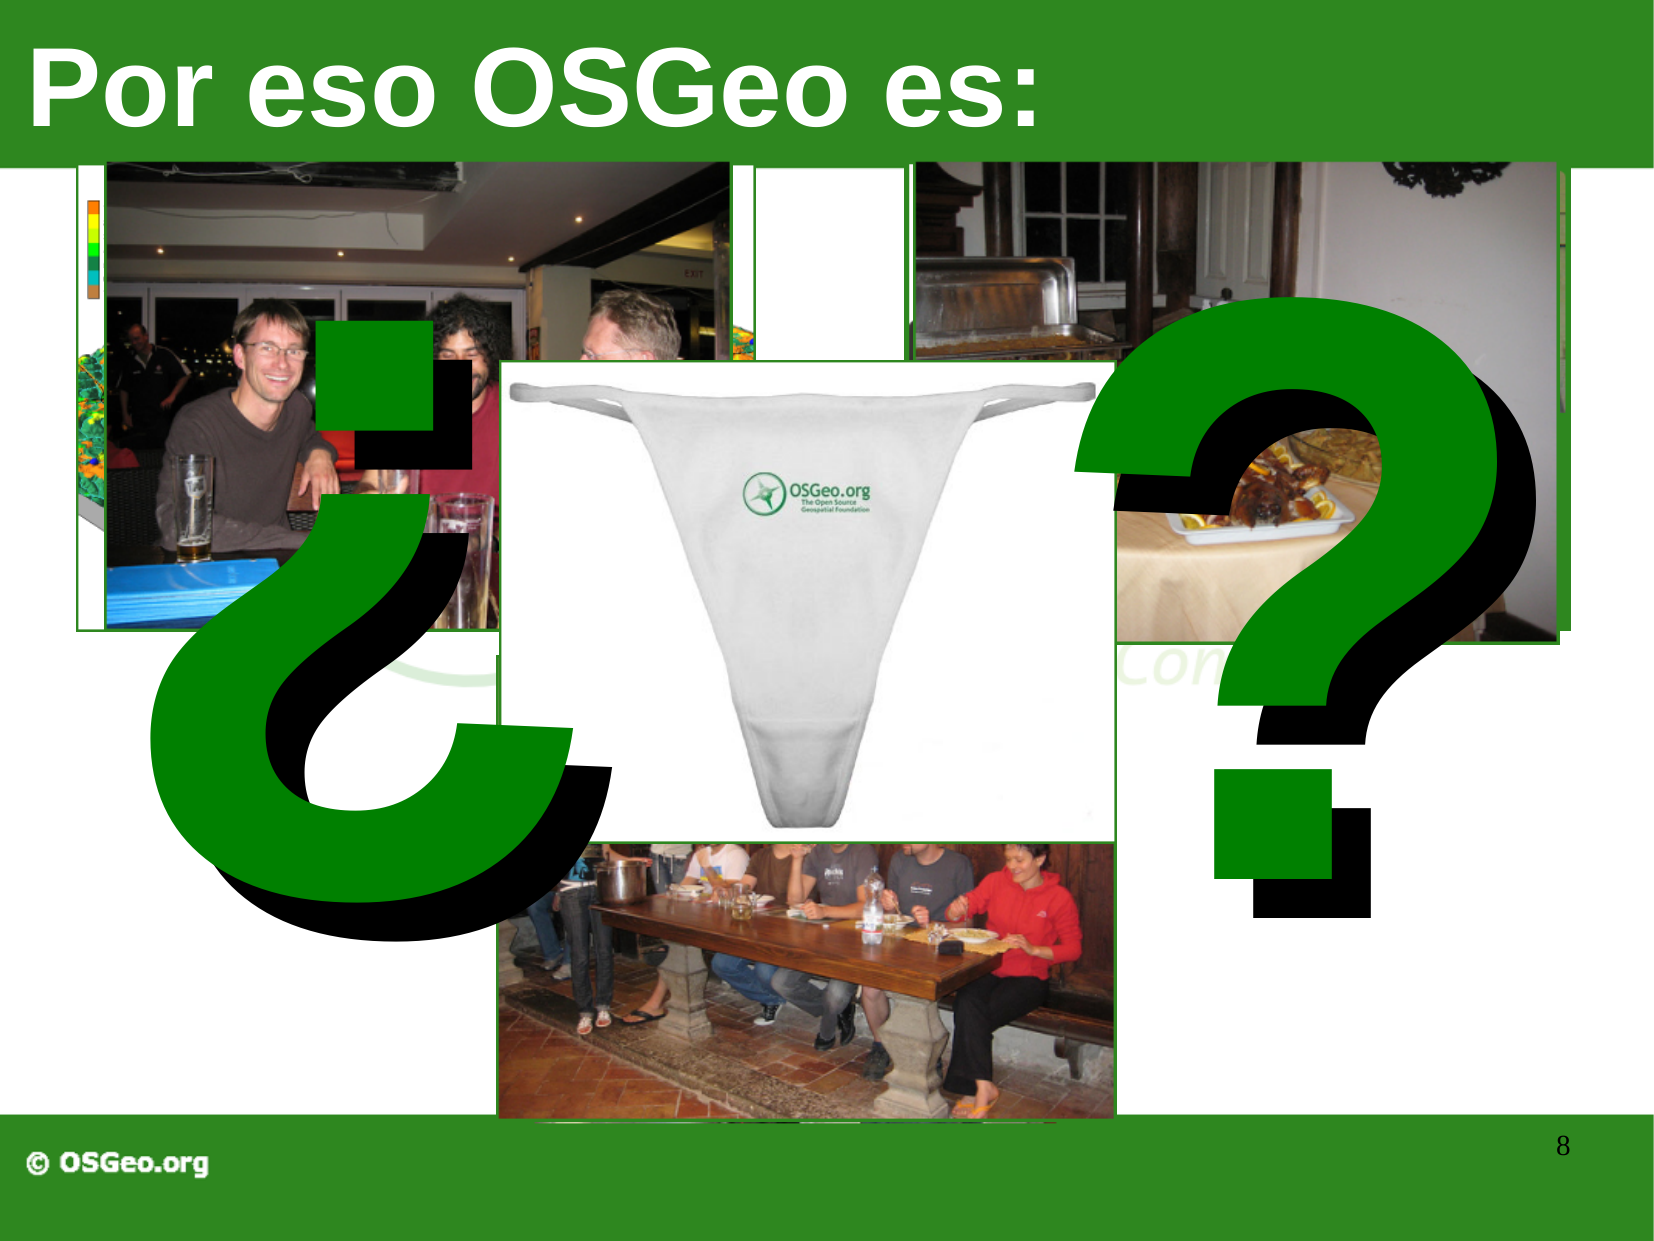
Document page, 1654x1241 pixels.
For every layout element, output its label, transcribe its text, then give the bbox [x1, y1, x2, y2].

text_box ¿ [89, 0, 629, 1087]
picture [0, 0, 1654, 1241]
picture [1561, 1146, 1567, 1154]
text_box Por eso OSGeo es: [11, 17, 89, 178]
text_box ? [1021, 118, 1561, 1205]
text_box Por eso OSGeo es: [629, 17, 1477, 178]
